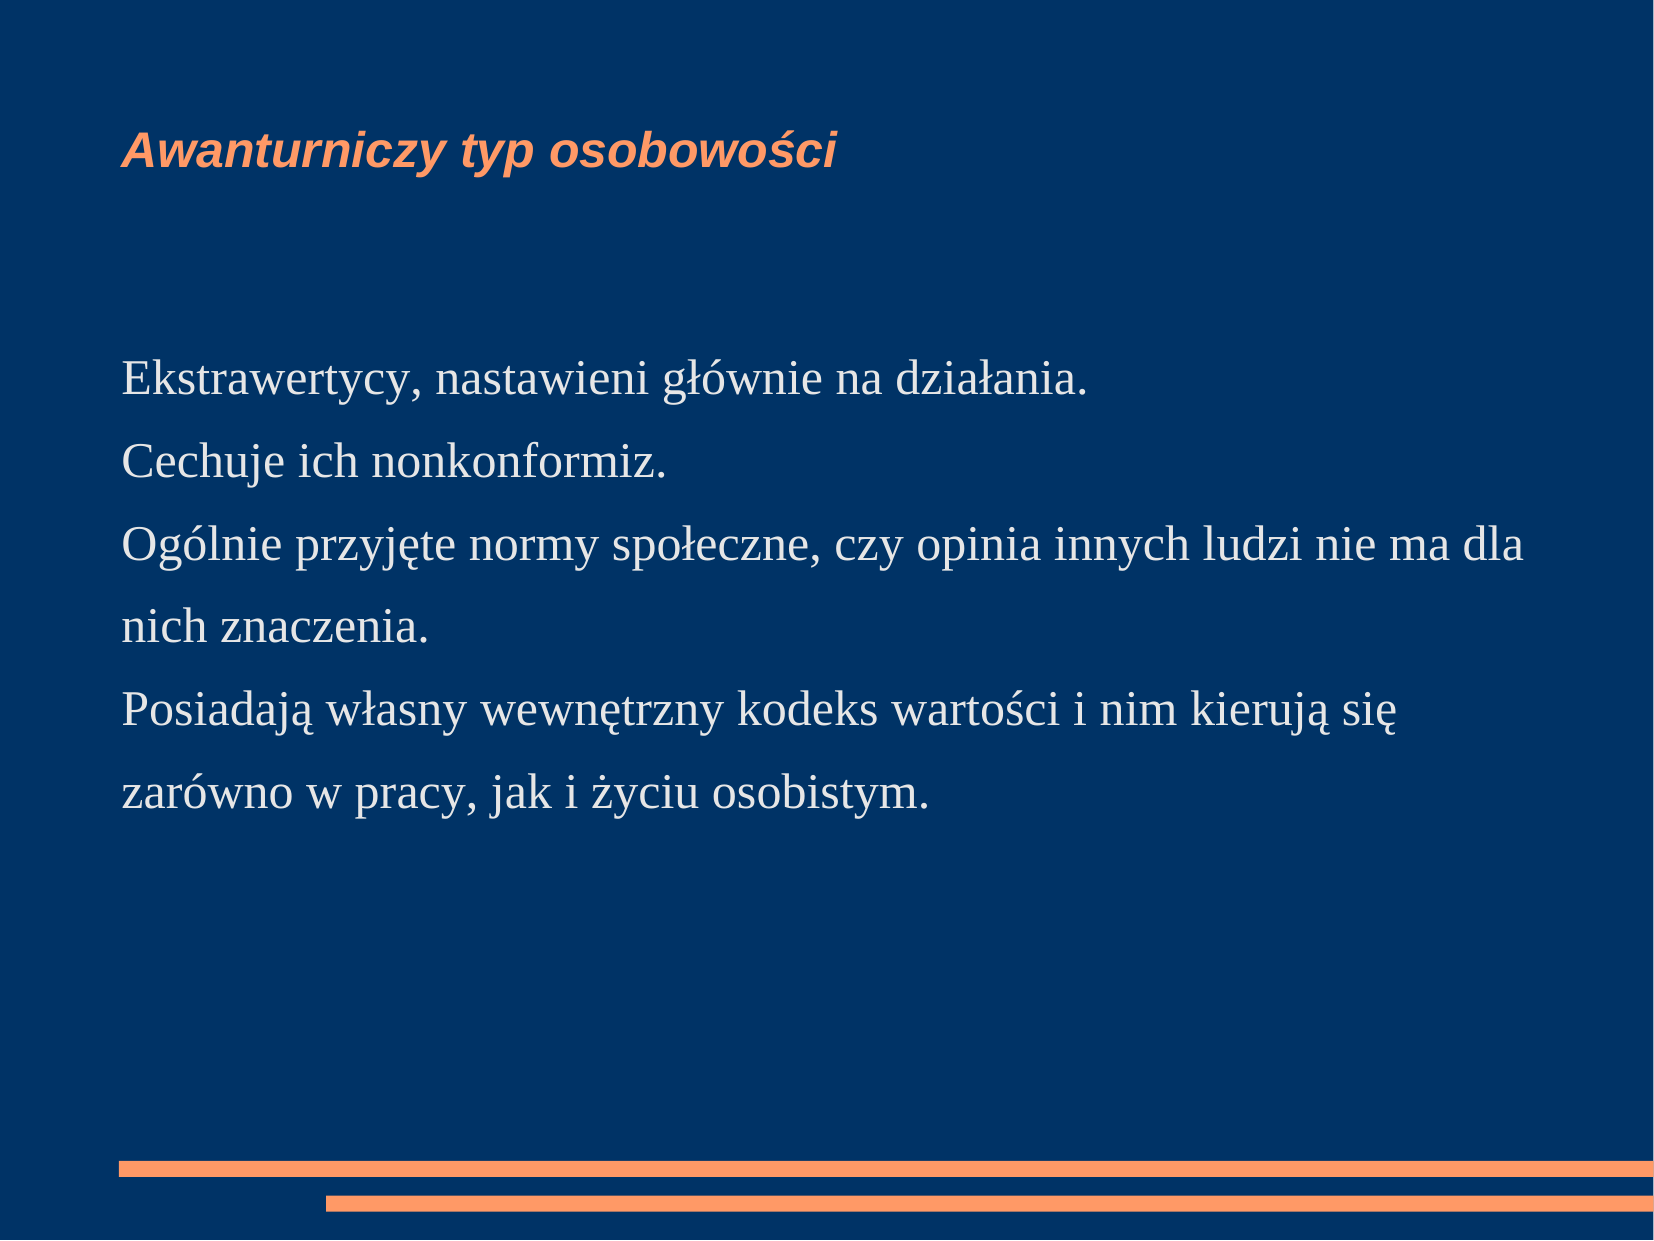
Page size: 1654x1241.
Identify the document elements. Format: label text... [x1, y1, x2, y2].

list Ekstrawertycy, nastawieni głównie na działania. Cechuje ich nonkonformiz. Ogólnie przyjęte normy społeczne, czy opinia innych ludzi nie ma dla nich znaczenia. Posiadają własny wewnętrzny kodeks wartości i nim kierują się zarówno w pracy, jak i życiu osobistym. [121, 322, 1561, 1132]
title Awanturniczy typ osobowości [121, 46, 1534, 254]
